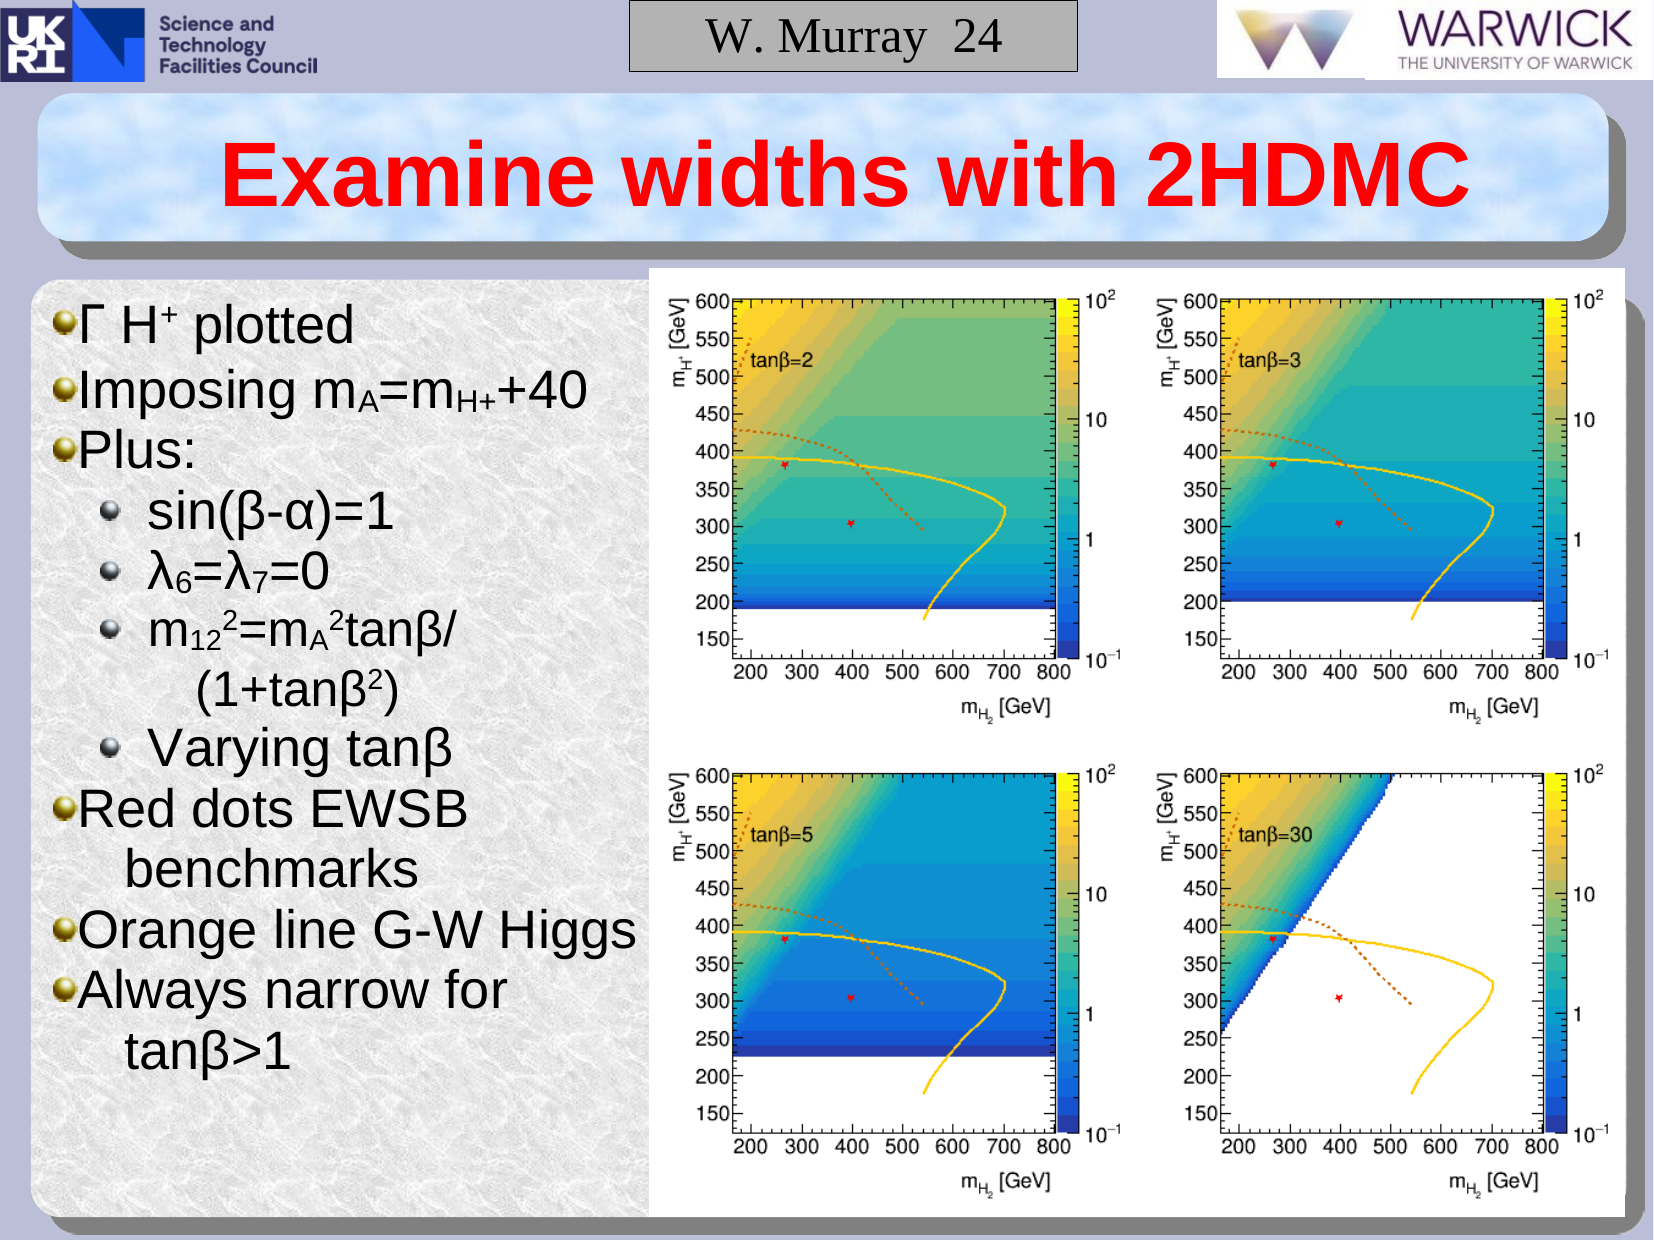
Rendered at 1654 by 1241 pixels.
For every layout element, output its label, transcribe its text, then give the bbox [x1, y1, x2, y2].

list Γ H+ plotted Imposing mA=mH++40 Plus: sin(β-α)=1 λ6=λ7=0 m122=mA2tanβ/(1+tanβ2) Varying tanβ Red dots EWSB benchmarks Orange line G-W Higgs Always narrow for tanβ>1 [53, 285, 649, 1193]
picture [30, 268, 1627, 1218]
picture [37, 93, 1609, 242]
picture [0, 0, 317, 82]
title Examine widths with 2HDMC [90, 101, 1584, 249]
picture [1217, 0, 1654, 80]
